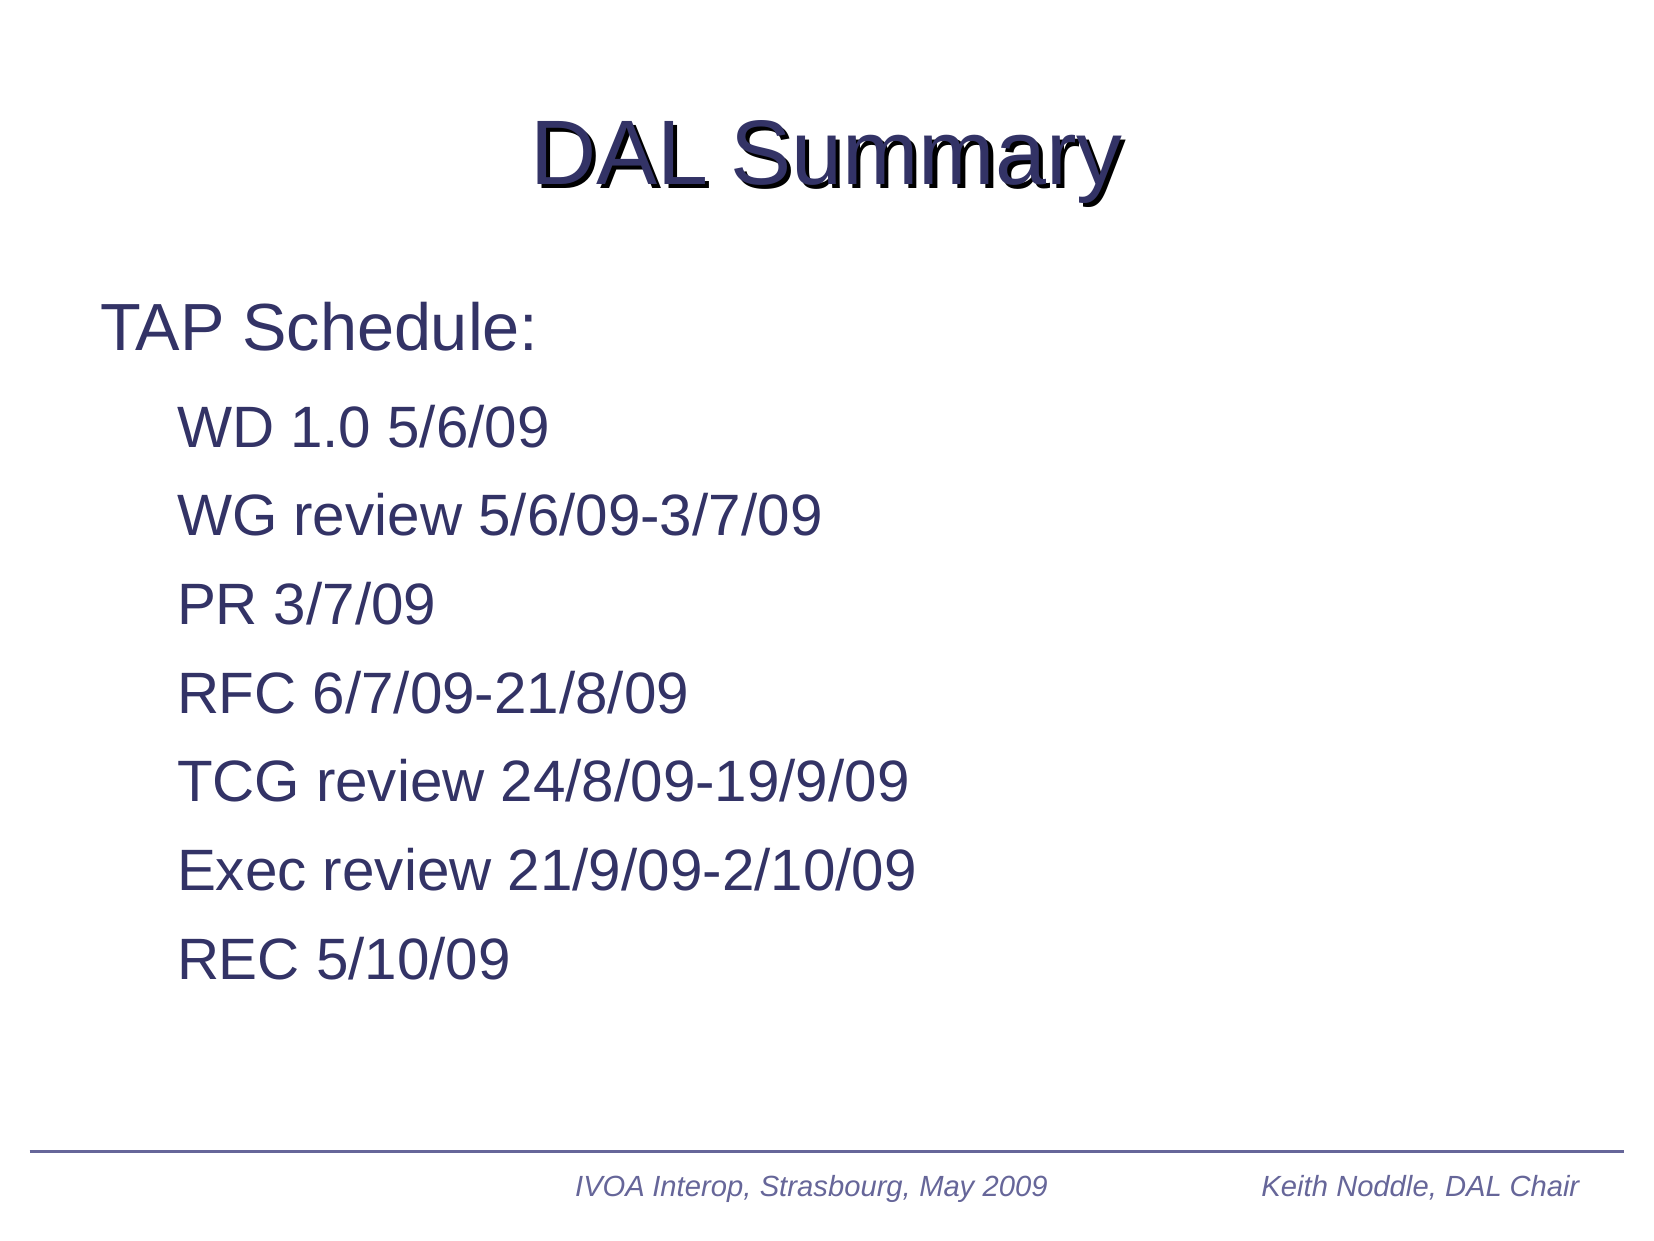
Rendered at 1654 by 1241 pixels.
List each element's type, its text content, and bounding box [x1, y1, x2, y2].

list TAP Schedule: WD 1.0 5/6/09 WG review 5/6/09-3/7/09 PR 3/7/09 RFC 6/7/09-21/8/09 TCG review 24/8/09-19/9/09 Exec review 21/9/09-2/10/09 REC 5/10/09 [82, 290, 1571, 1094]
title DAL Summary [82, 56, 1571, 250]
